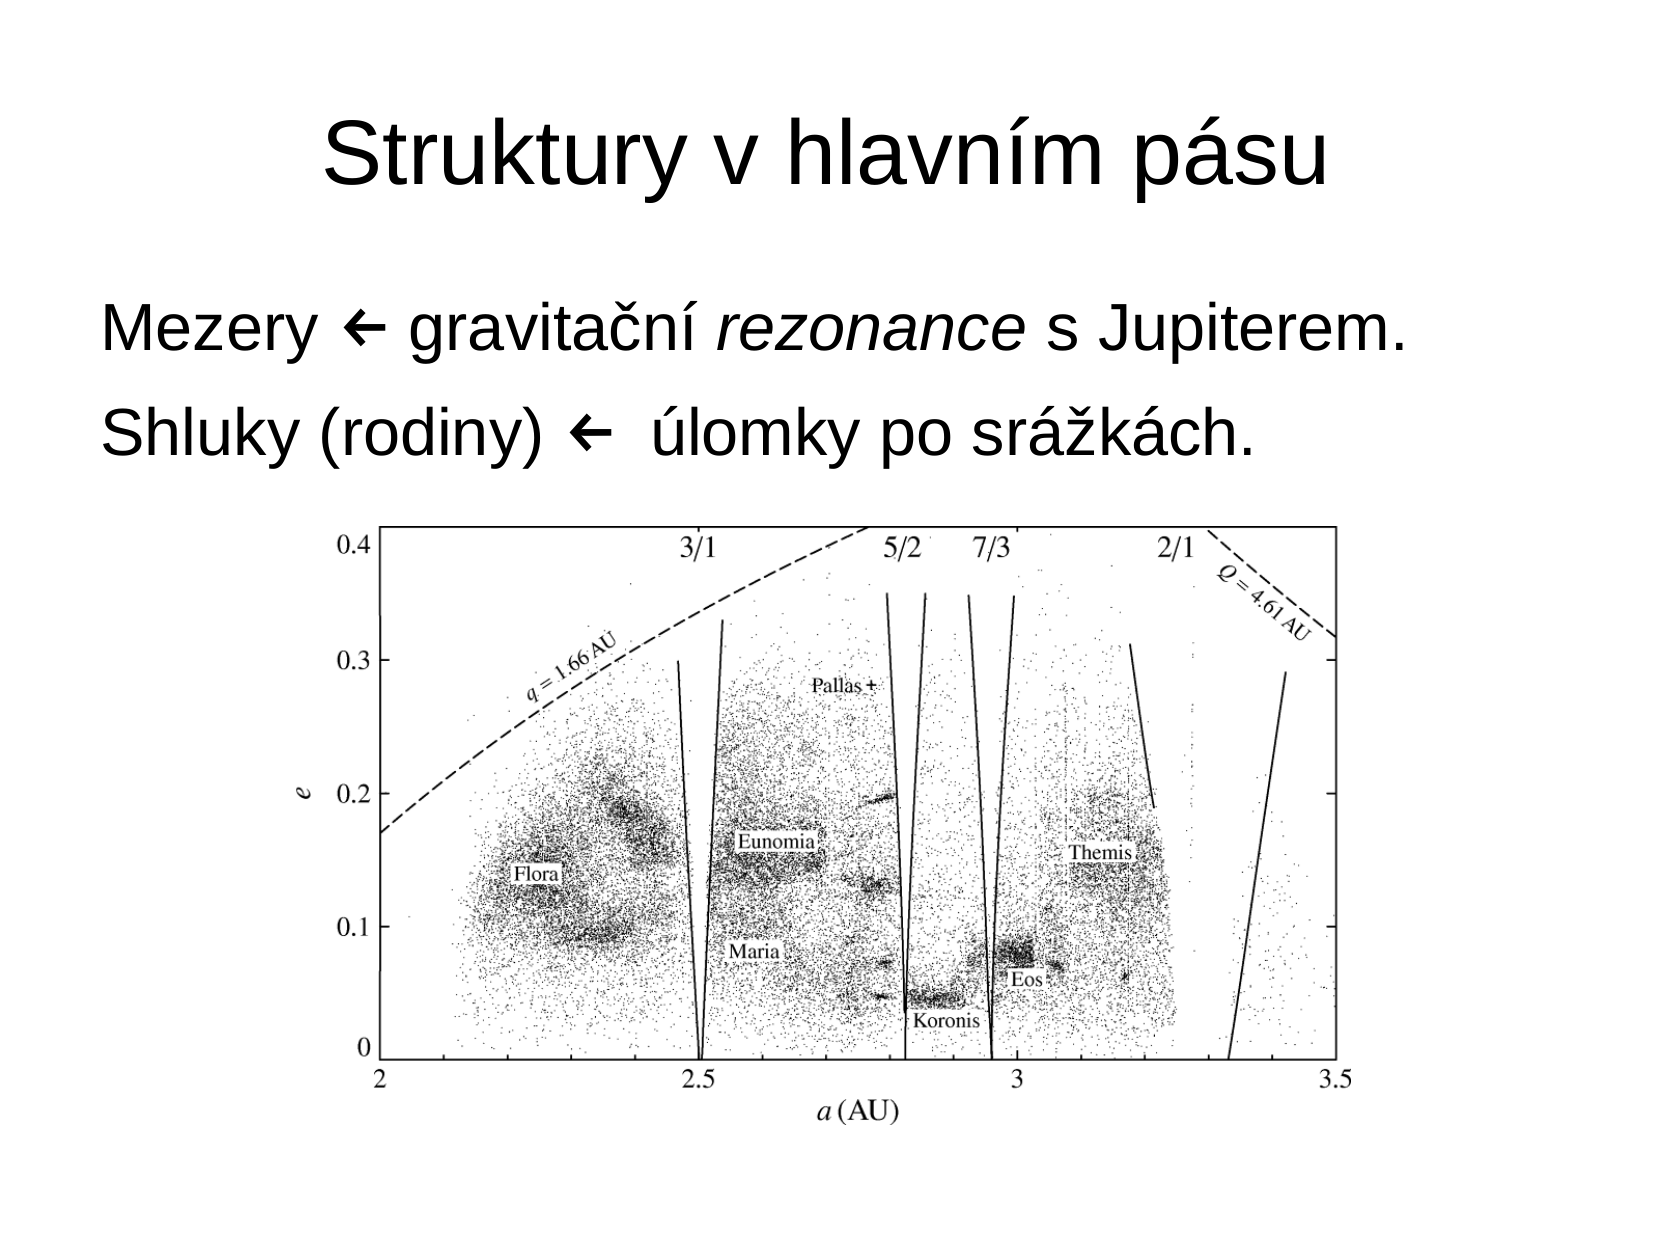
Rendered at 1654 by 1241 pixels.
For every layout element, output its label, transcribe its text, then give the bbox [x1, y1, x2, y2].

title Struktury v hlavním pásu [82, 56, 1571, 250]
picture [289, 526, 1351, 1126]
list Mezery ← gravitační rezonance s Jupiterem. Shluky (rodiny) ← úlomky po srážkách. [82, 290, 1571, 1094]
